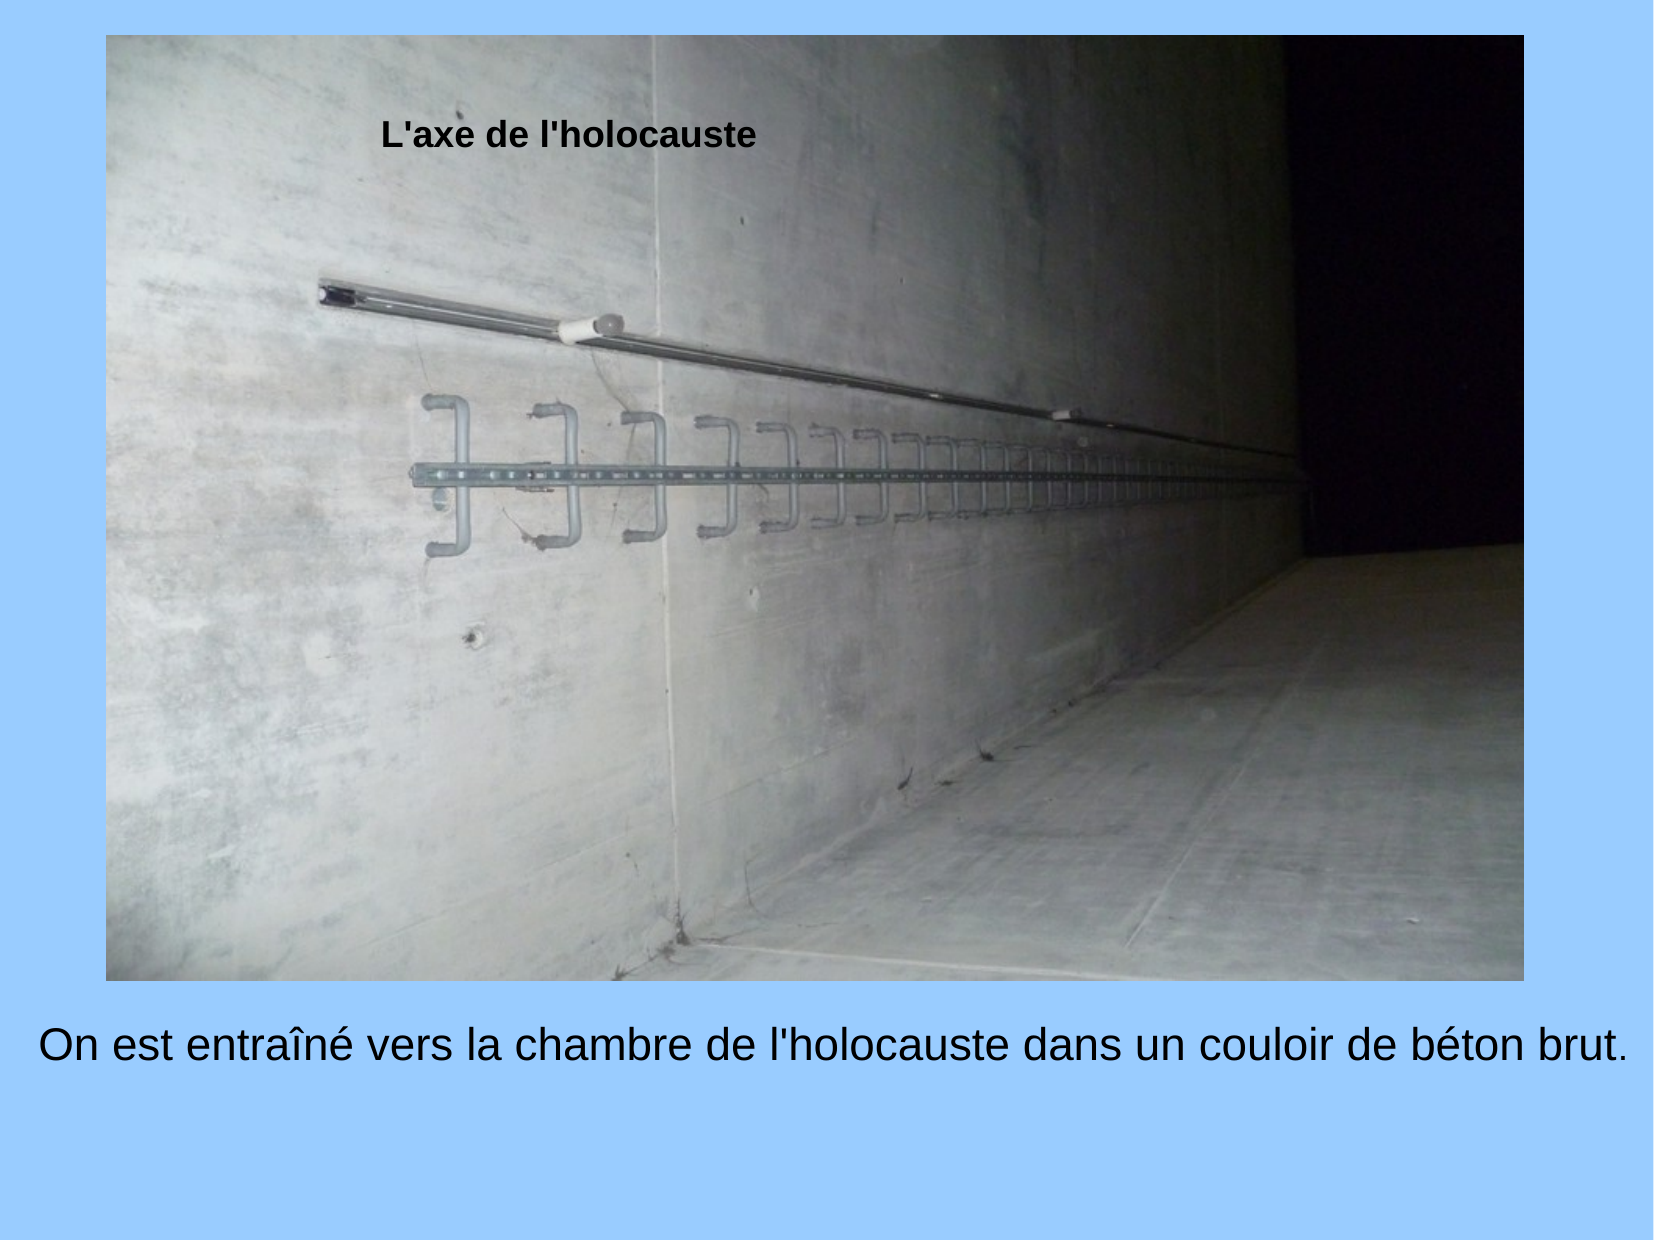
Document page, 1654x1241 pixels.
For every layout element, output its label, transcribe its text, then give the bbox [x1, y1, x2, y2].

picture [106, 35, 1524, 981]
text_box On est entraîné vers la chambre de l'holocauste dans un couloir de béton brut. [23, 1011, 1654, 1120]
text_box L'axe de l'holocauste [366, 106, 773, 165]
